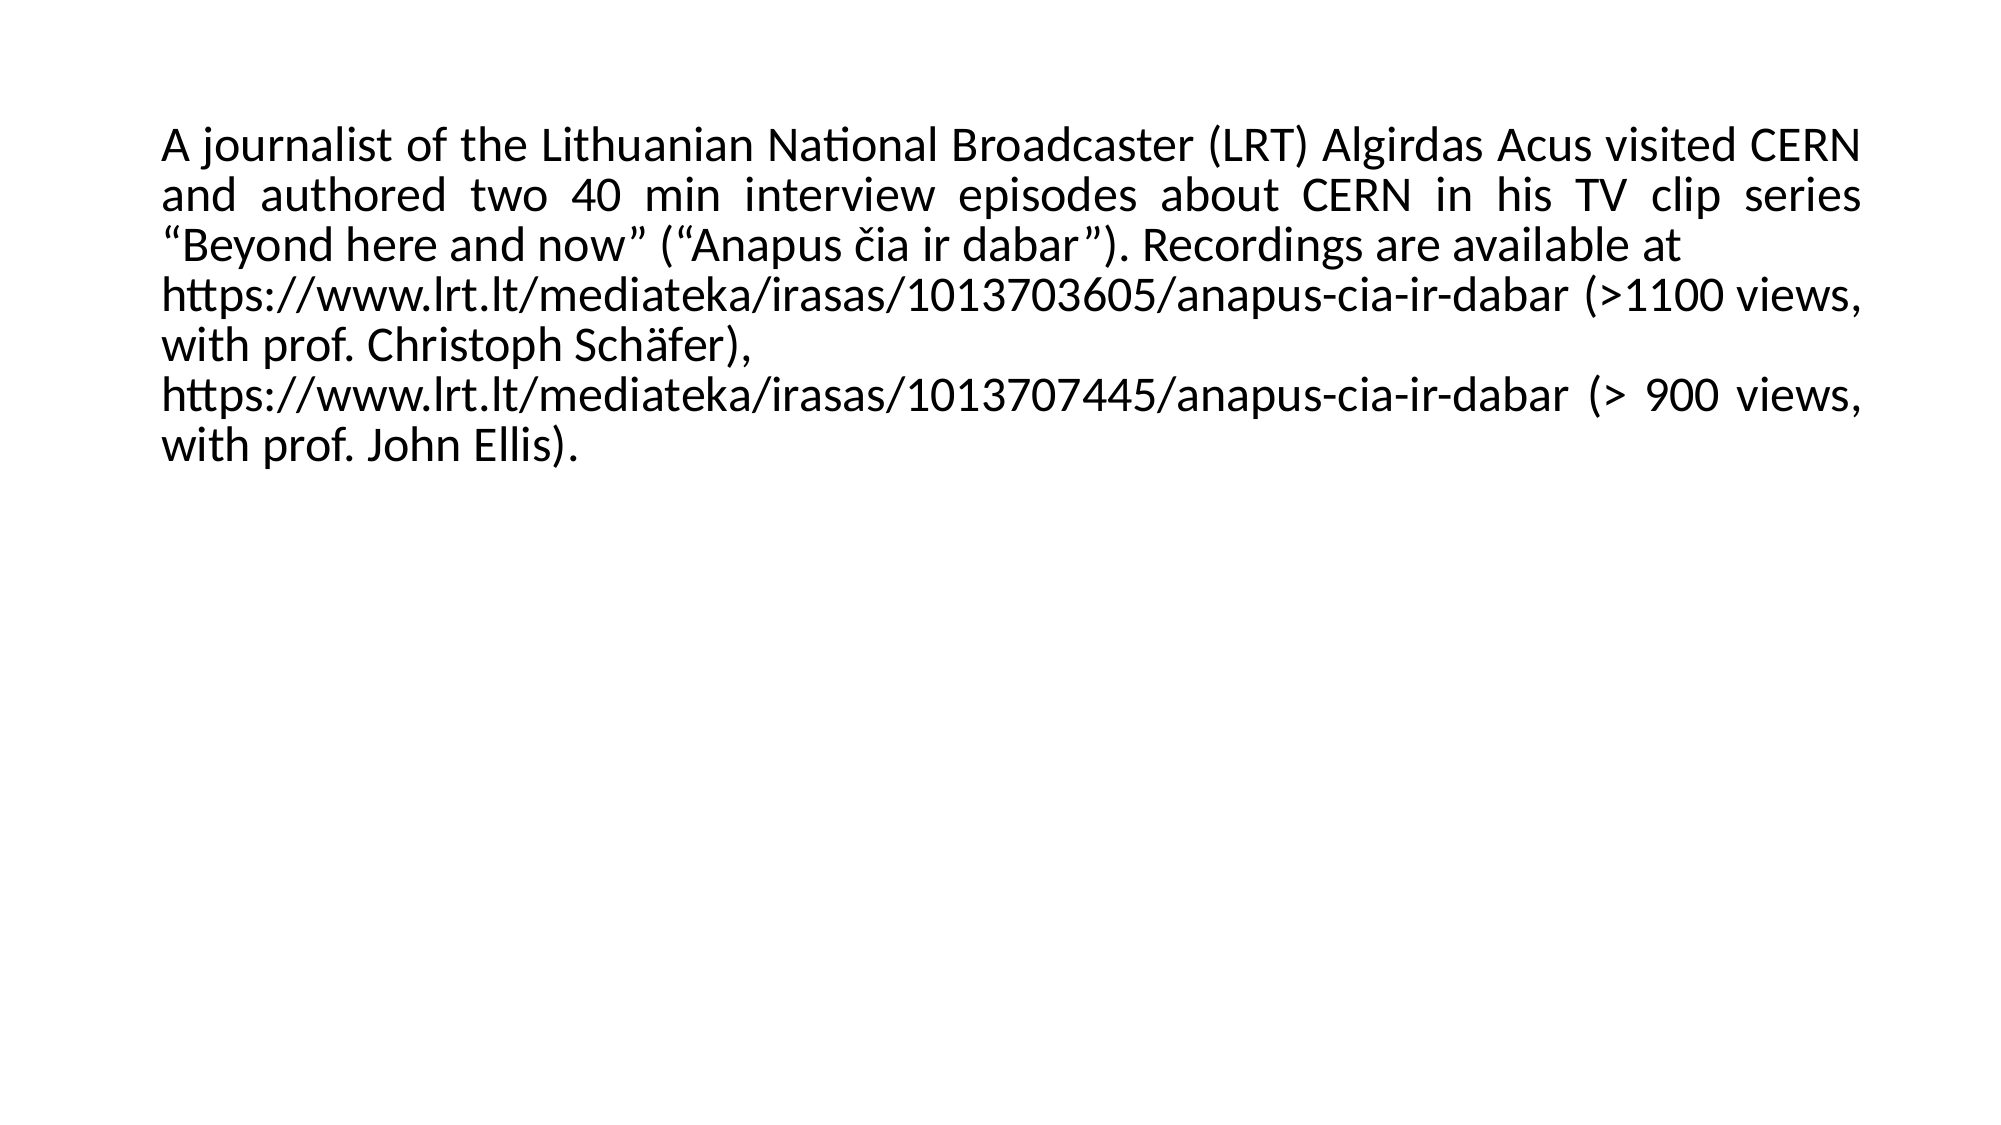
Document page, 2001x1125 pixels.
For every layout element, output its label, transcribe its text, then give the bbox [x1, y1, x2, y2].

text_box A journalist of the Lithuanian National Broadcaster (LRT) Algirdas Acus visited CERN and authored two 40 min interview episodes about CERN in his TV clip series “Beyond here and now” (“Anapus čia ir dabar”). Recordings are available at https://www.lrt.lt/mediateka/irasas/1013703605/anapus-cia-ir-dabar (>1100 views, with prof. Christoph Schäfer), https://www.lrt.lt/mediateka/irasas/1013707445/anapus-cia-ir-dabar (> 900 views, with prof. John Ellis). [146, 116, 1878, 481]
